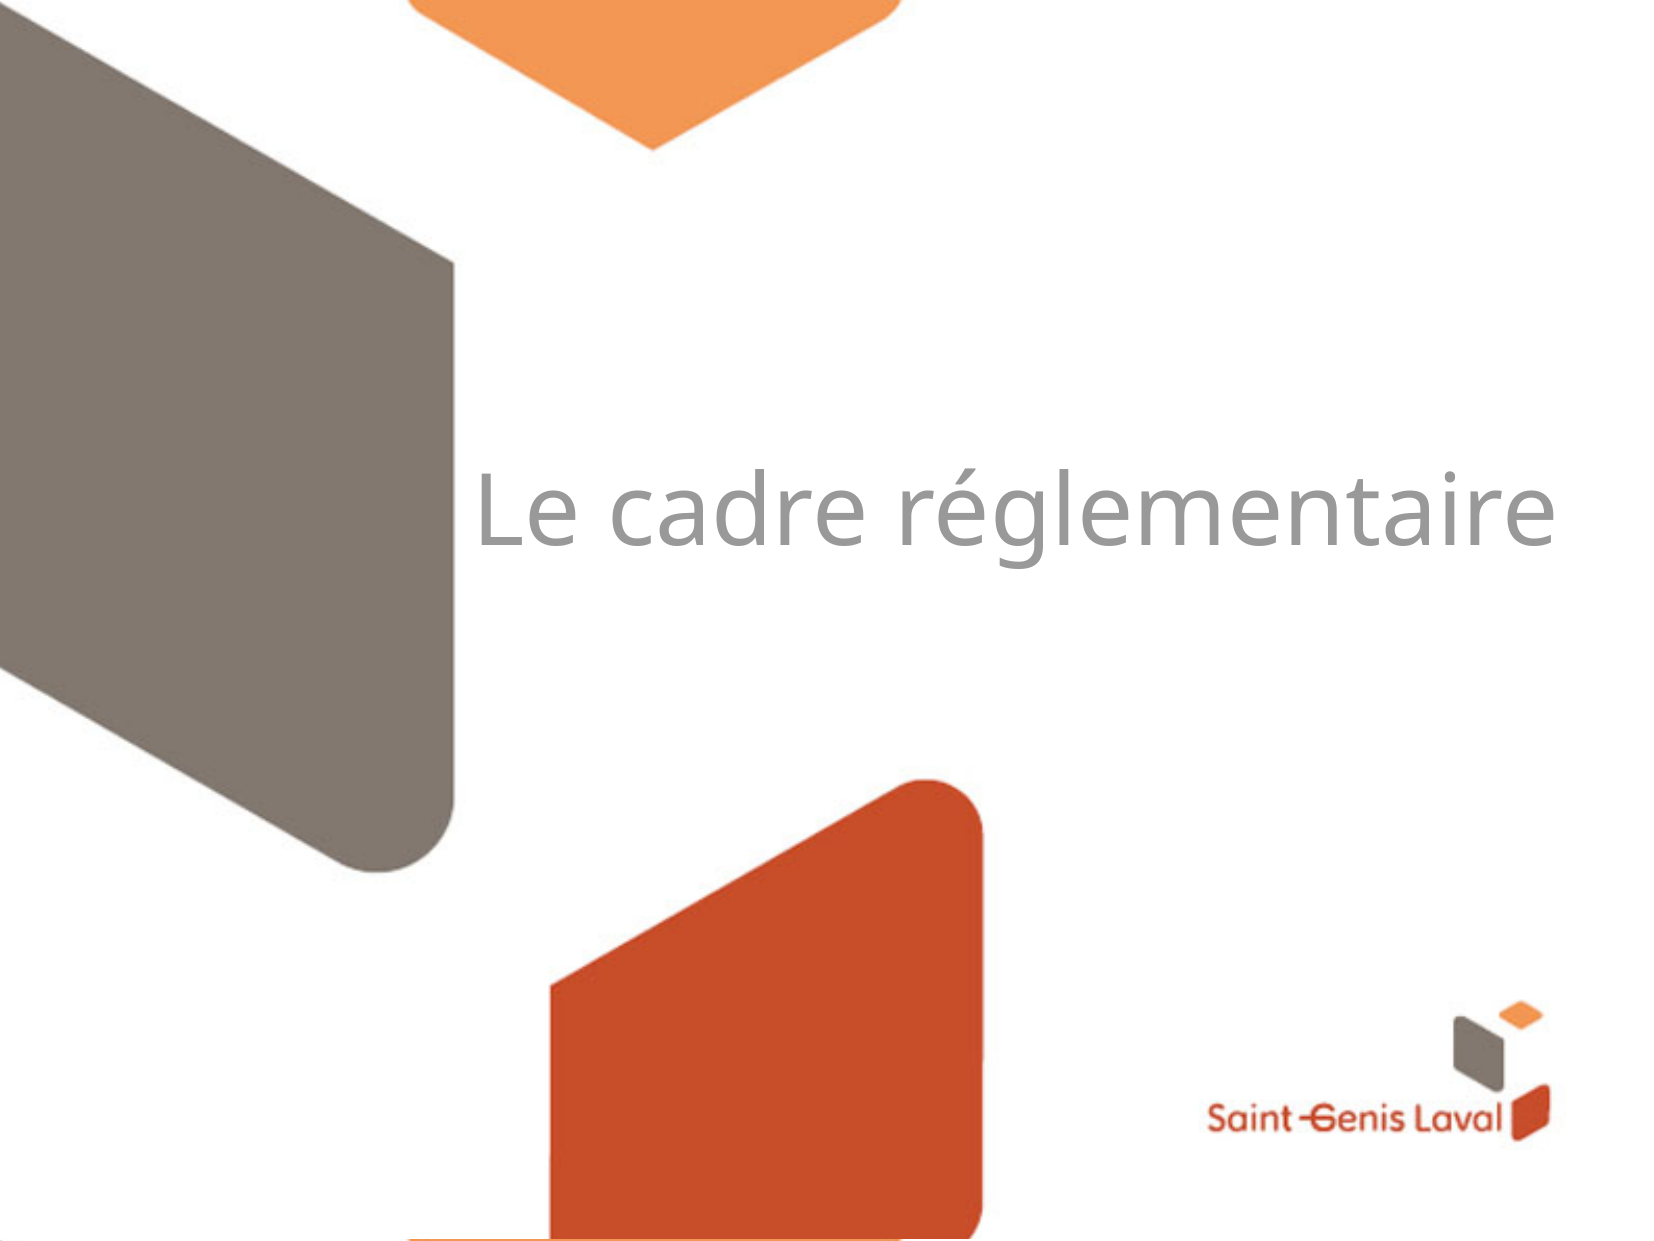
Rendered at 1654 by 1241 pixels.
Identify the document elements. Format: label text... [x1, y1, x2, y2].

picture [0, 0, 1654, 1241]
title Le cadre réglementaire [472, 90, 1654, 650]
